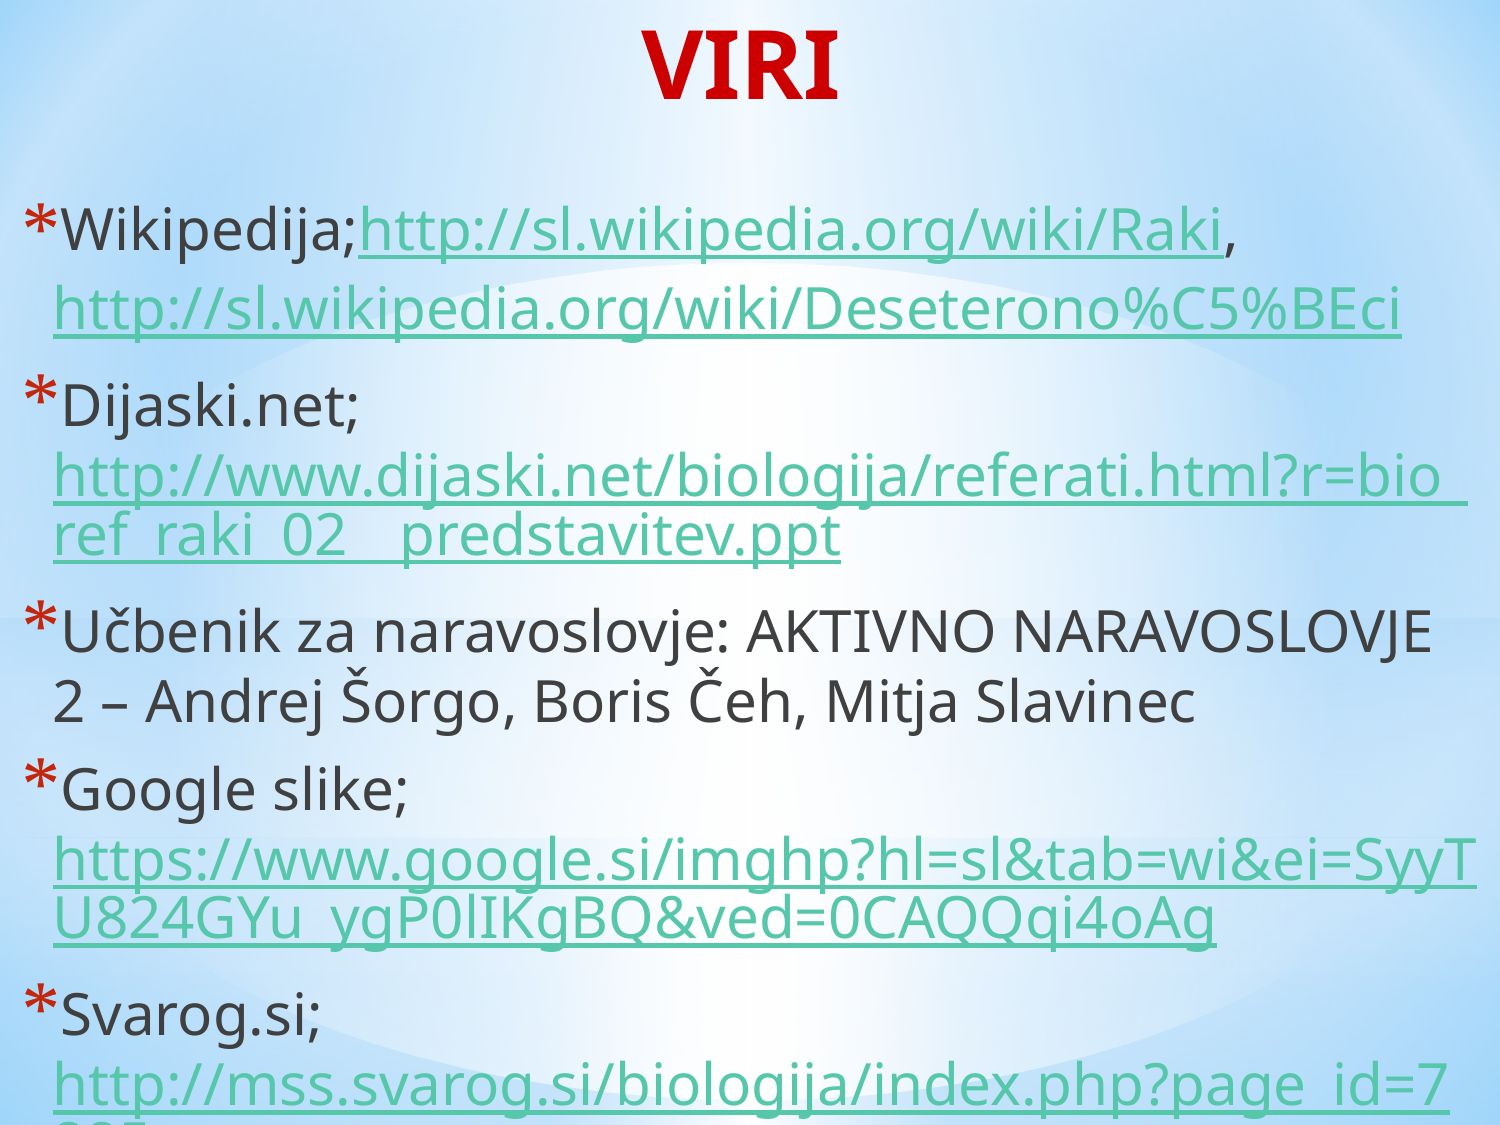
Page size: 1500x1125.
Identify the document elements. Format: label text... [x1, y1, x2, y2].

list Wikipedija;http://sl.wikipedia.org/wiki/Raki, http://sl.wikipedia.org/wiki/Deseterono%C5%BEci Dijaski.net;http://www.dijaski.net/biologija/referati.html?r=bio_ref_raki_02__predstavitev.ppt Učbenik za naravoslovje: AKTIVNO NARAVOSLOVJE 2 – Andrej Šorgo, Boris Čeh, Mitja Slavinec Google slike; https://www.google.si/imghp?hl=sl&tab=wi&ei=SyyTU824GYu_ygP0lIKgBQ&ved=0CAQQqi4oAg Svarog.si;http://mss.svarog.si/biologija/index.php?page_id=7885 [0, 184, 1497, 1125]
title VIRI [0, 0, 1483, 184]
